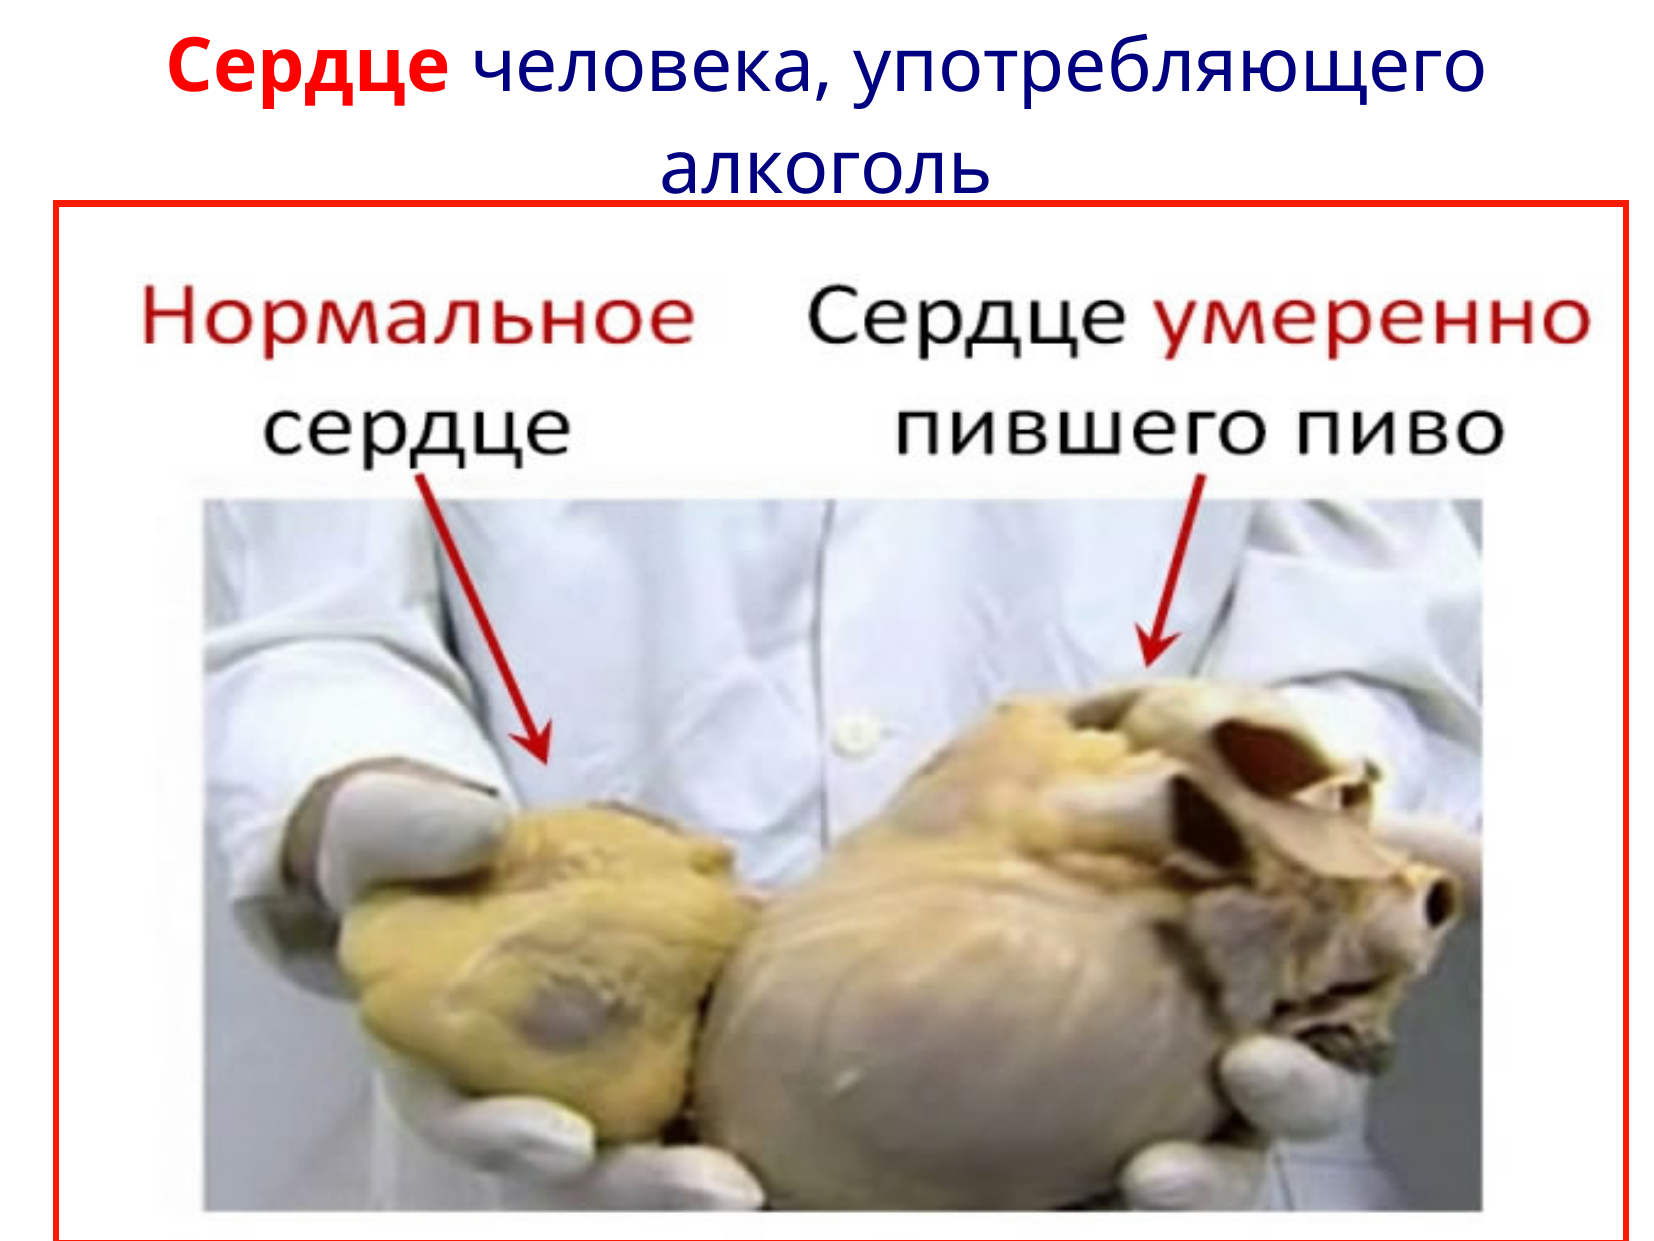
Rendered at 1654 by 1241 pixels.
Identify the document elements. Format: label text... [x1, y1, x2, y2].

title Сердце человека, употребляющего алкоголь [82, 15, 1571, 200]
picture [59, 206, 1623, 1241]
